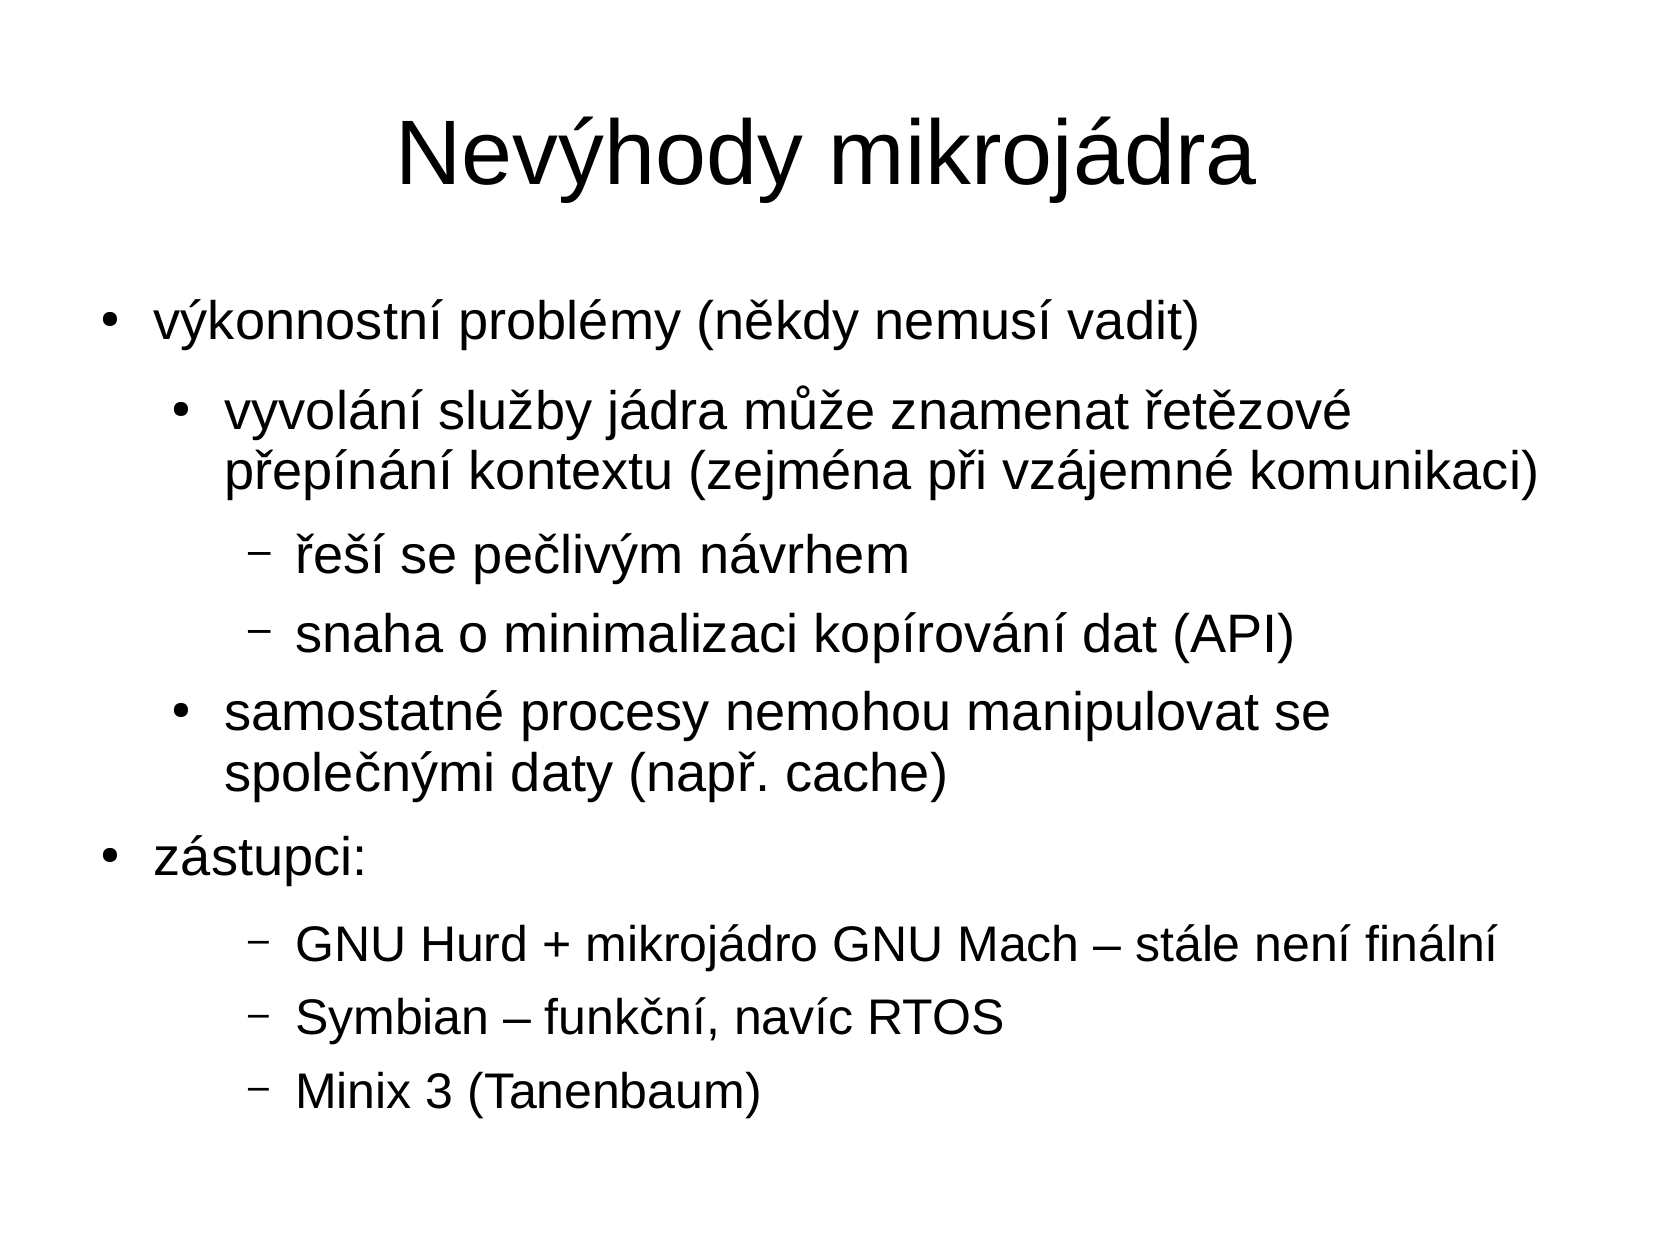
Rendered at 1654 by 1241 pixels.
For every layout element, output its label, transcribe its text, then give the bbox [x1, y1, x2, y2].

title Nevýhody mikrojádra [82, 49, 1571, 257]
list výkonnostní problémy (někdy nemusí vadit) vyvolání služby jádra může znamenat řetězové přepínání kontextu (zejména při vzájemné komunikaci) řeší se pečlivým návrhem snaha o minimalizaci kopírování dat (API) samostatné procesy nemohou manipulovat se společnými daty (např. cache) zástupci: GNU Hurd + mikrojádro GNU Mach – stále není finální Symbian – funkční, navíc RTOS Minix 3 (Tanenbaum) [82, 290, 1571, 1182]
